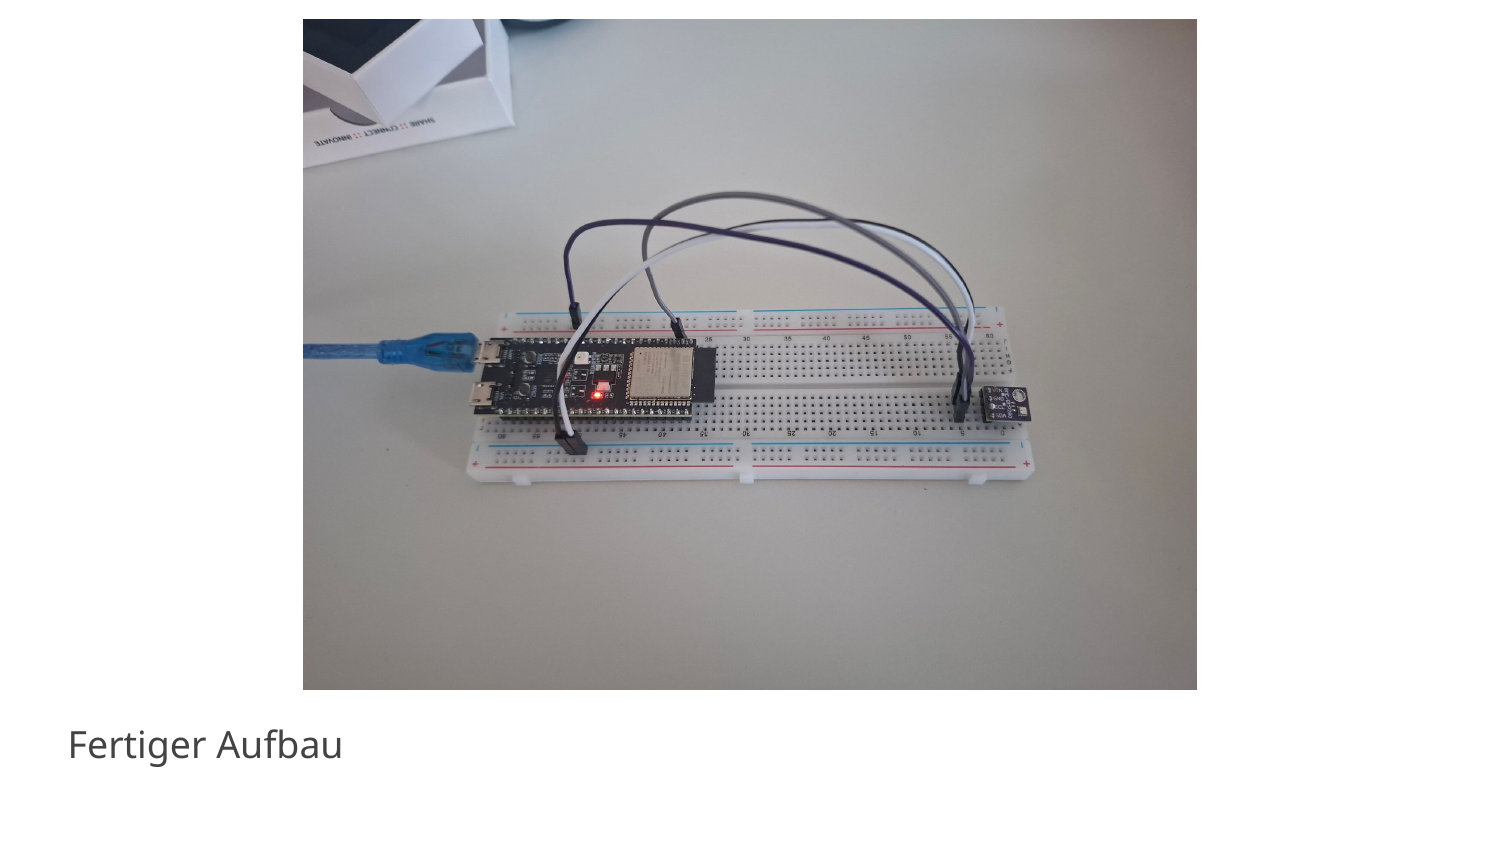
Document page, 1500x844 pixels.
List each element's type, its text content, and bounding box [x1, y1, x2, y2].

list Fertiger Aufbau [52, 694, 1037, 793]
picture [303, 19, 1197, 690]
